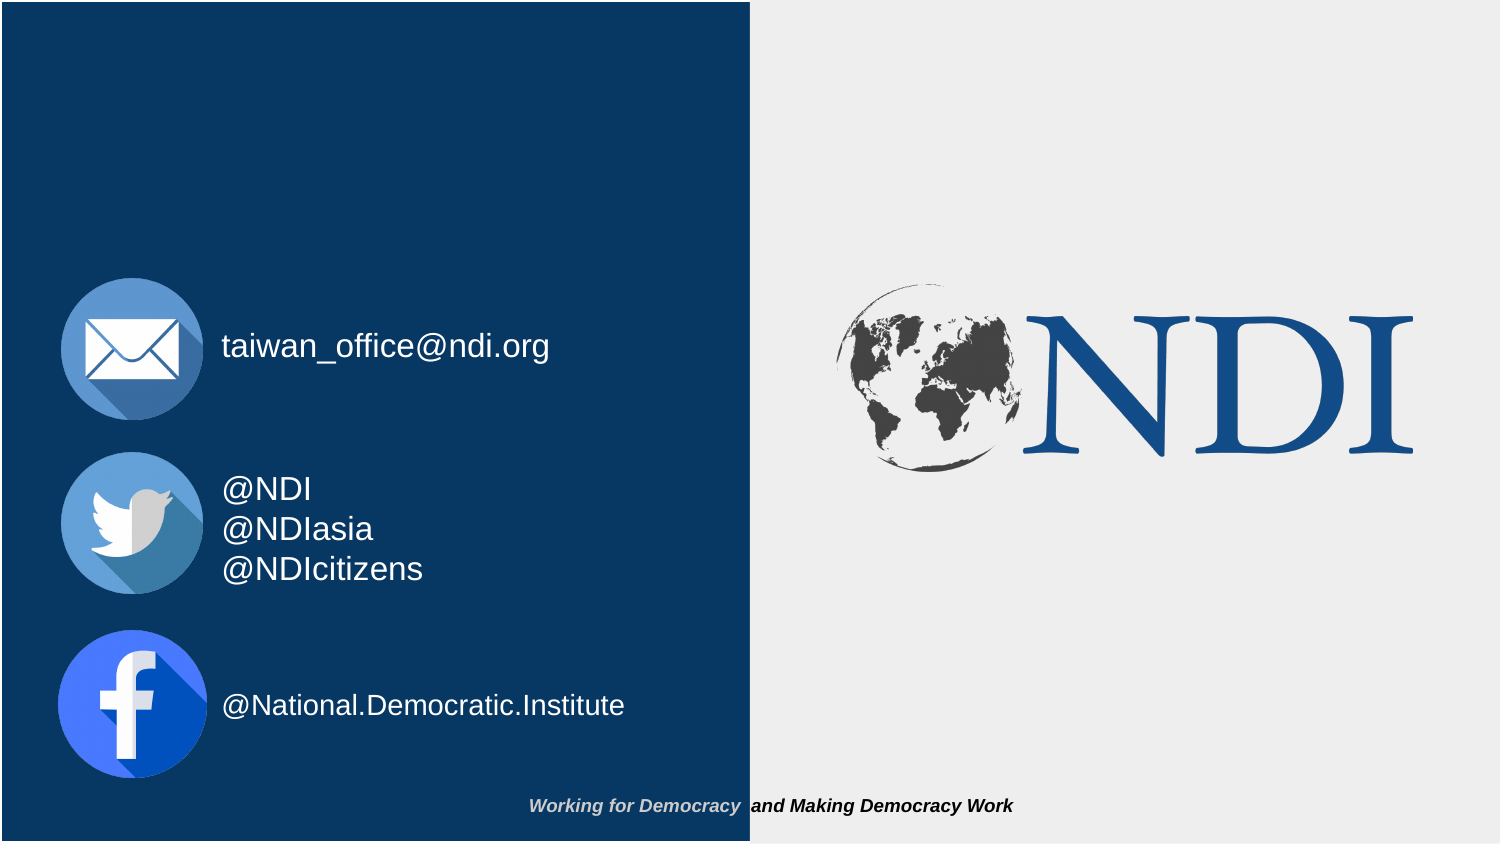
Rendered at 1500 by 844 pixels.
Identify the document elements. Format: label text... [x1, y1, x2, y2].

title taiwan_office@ndi.org [206, 317, 580, 380]
picture [61, 278, 203, 420]
text_box @National.Democratic.Institute [206, 678, 649, 729]
picture [58, 630, 207, 778]
picture [836, 284, 1413, 472]
subtitle @NDI @NDIasia @NDIcitizens [206, 452, 448, 594]
picture [61, 452, 203, 594]
